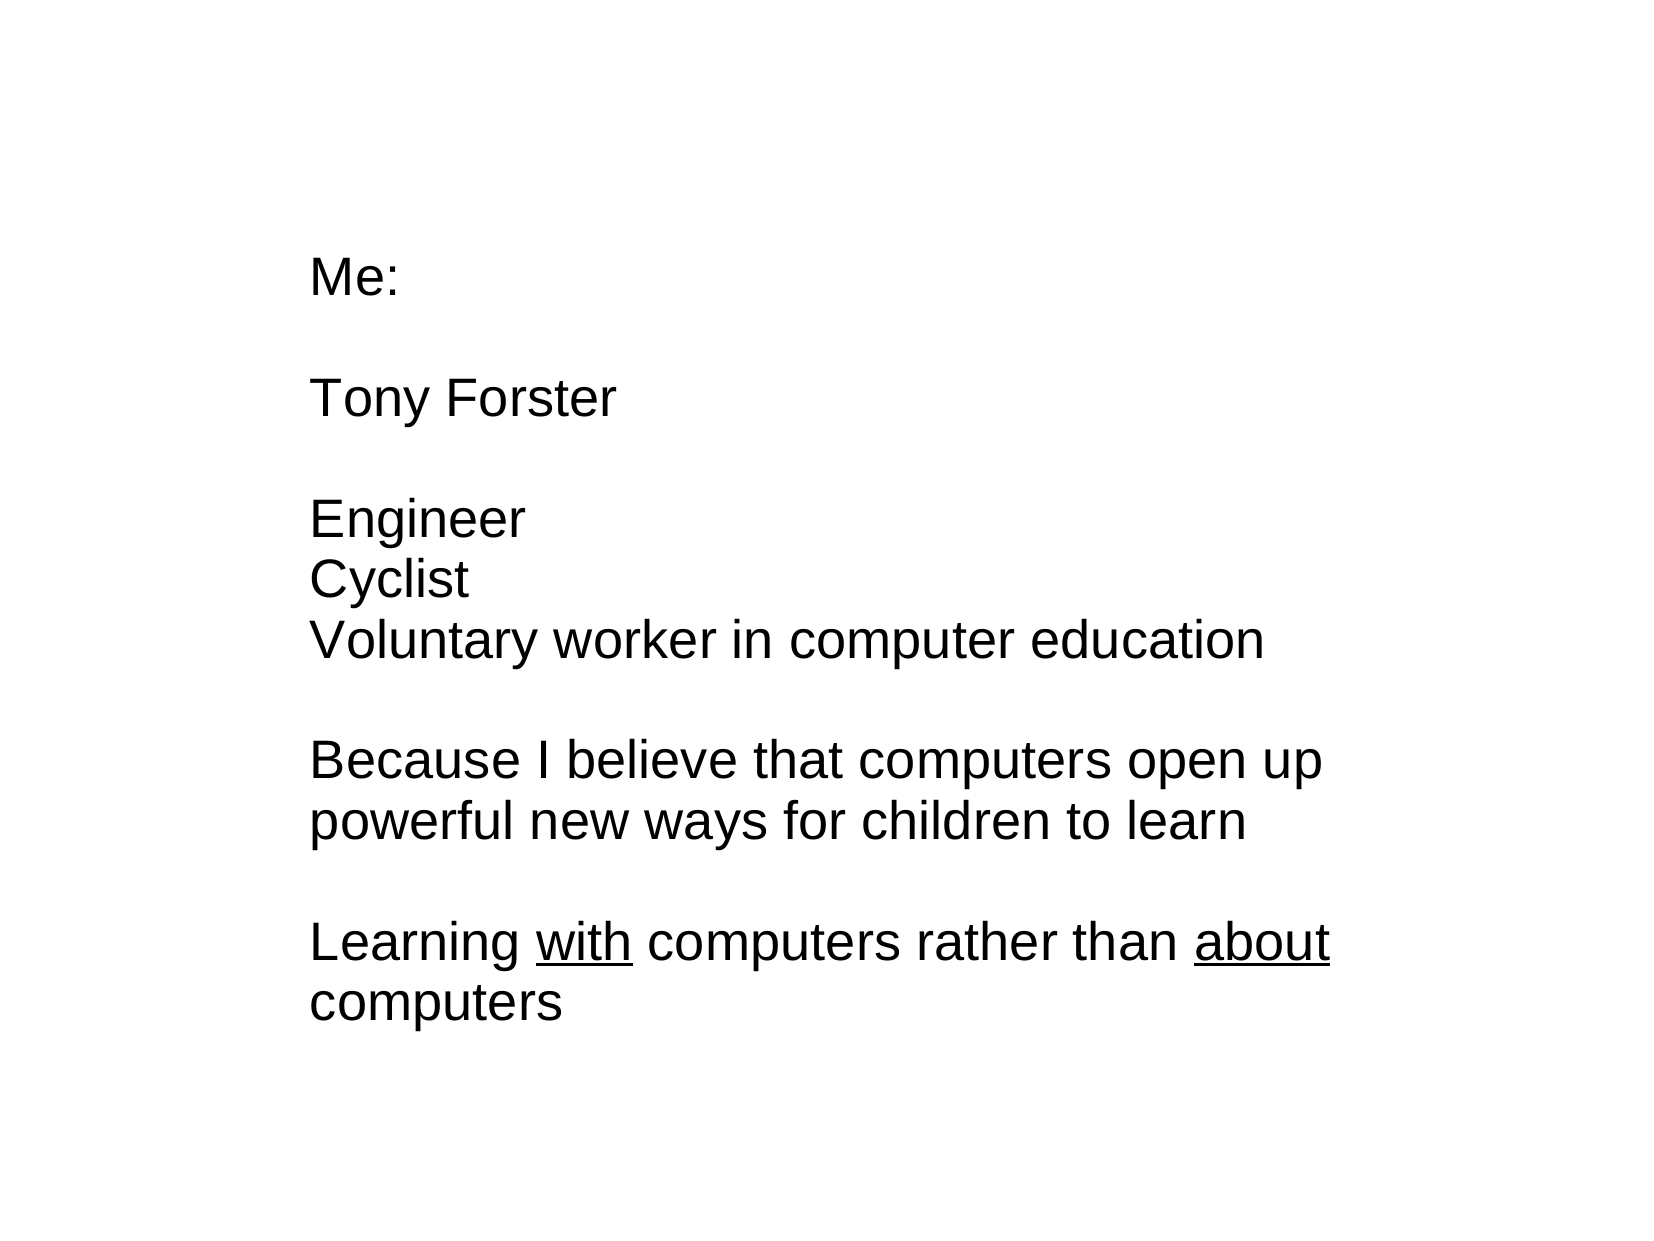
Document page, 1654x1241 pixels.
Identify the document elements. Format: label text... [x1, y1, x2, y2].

text_box Me: Tony Forster Engineer Cyclist Voluntary worker in computer education Because I believe that computers open up powerful new ways for children to learn Learning with computers rather than about computers [295, 240, 1447, 1041]
